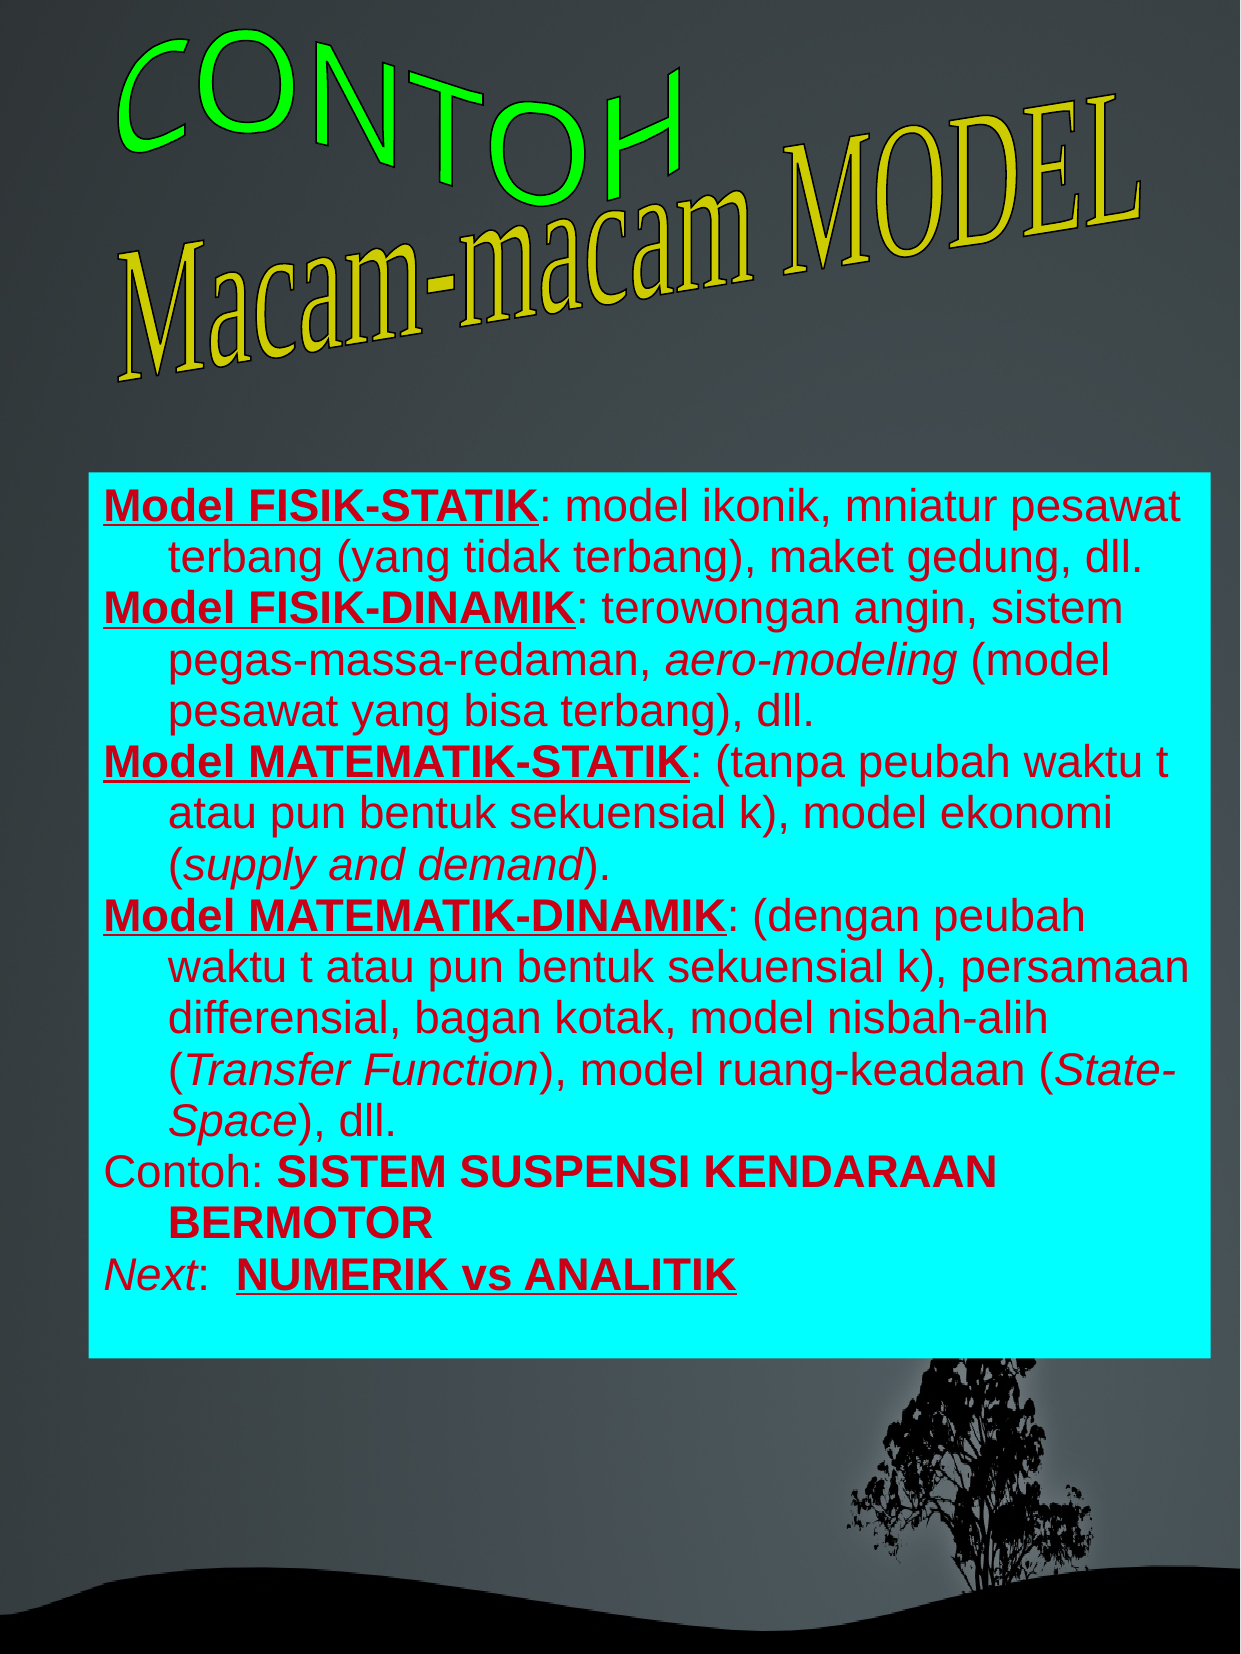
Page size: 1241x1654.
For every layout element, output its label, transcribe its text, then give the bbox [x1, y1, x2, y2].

text_box Macam-macam MODEL [256, 263, 295, 359]
text_box Macam-macam MODEL [210, 272, 251, 368]
text_box Model FISIK-STATIK: model ikonik, mniatur pesawat terbang (yang tidak terbang), maket gedung, dll. Model FISIK-DINAMIK: terowongan angin, sistem pegas-massa-redaman, aero-modeling (model pesawat yang bisa terbang), dll. Model MATEMATIK-STATIK: (tanpa peubah waktu t atau pun bentuk sekuensial k), model ekonomi (supply and demand). Model MATEMATIK-DINAMIK: (dengan peubah waktu t atau pun bentuk sekuensial k), persamaan differensial, bagan kotak, model nisbah-alih (Transfer Function), model ruang-keadaan (State-Space), dll. Contoh: SISTEM SUSPENSI KENDARAAN BERMOTOR Next: NUMERIK vs ANALITIK [88, 472, 1211, 1359]
text_box Macam-macam MODEL [783, 133, 870, 275]
text_box Macam-macam MODEL [460, 225, 537, 327]
text_box Macam-macam MODEL [345, 243, 422, 346]
text_box CONTOH [118, 39, 189, 153]
text_box Macam-macam MODEL [949, 115, 1017, 249]
text_box Macam-macam MODEL [301, 257, 343, 353]
text_box Macam-macam MODEL [427, 274, 455, 294]
text_box CONTOH [607, 67, 680, 201]
text_box CONTOH [409, 70, 484, 187]
picture [0, 0, 1241, 1654]
text_box CONTOH [316, 41, 395, 168]
text_box CONTOH [199, 29, 294, 134]
text_box Macam-macam MODEL [876, 125, 943, 258]
text_box Macam-macam MODEL [1023, 100, 1079, 237]
text_box CONTOH [490, 101, 585, 207]
text_box Macam-macam MODEL [118, 240, 204, 382]
text_box Macam-macam MODEL [541, 218, 583, 314]
text_box Macam-macam MODEL [587, 210, 627, 305]
text_box Macam-macam MODEL [677, 190, 754, 293]
text_box Macam-macam MODEL [632, 204, 674, 300]
text_box Macam-macam MODEL [1086, 93, 1141, 227]
